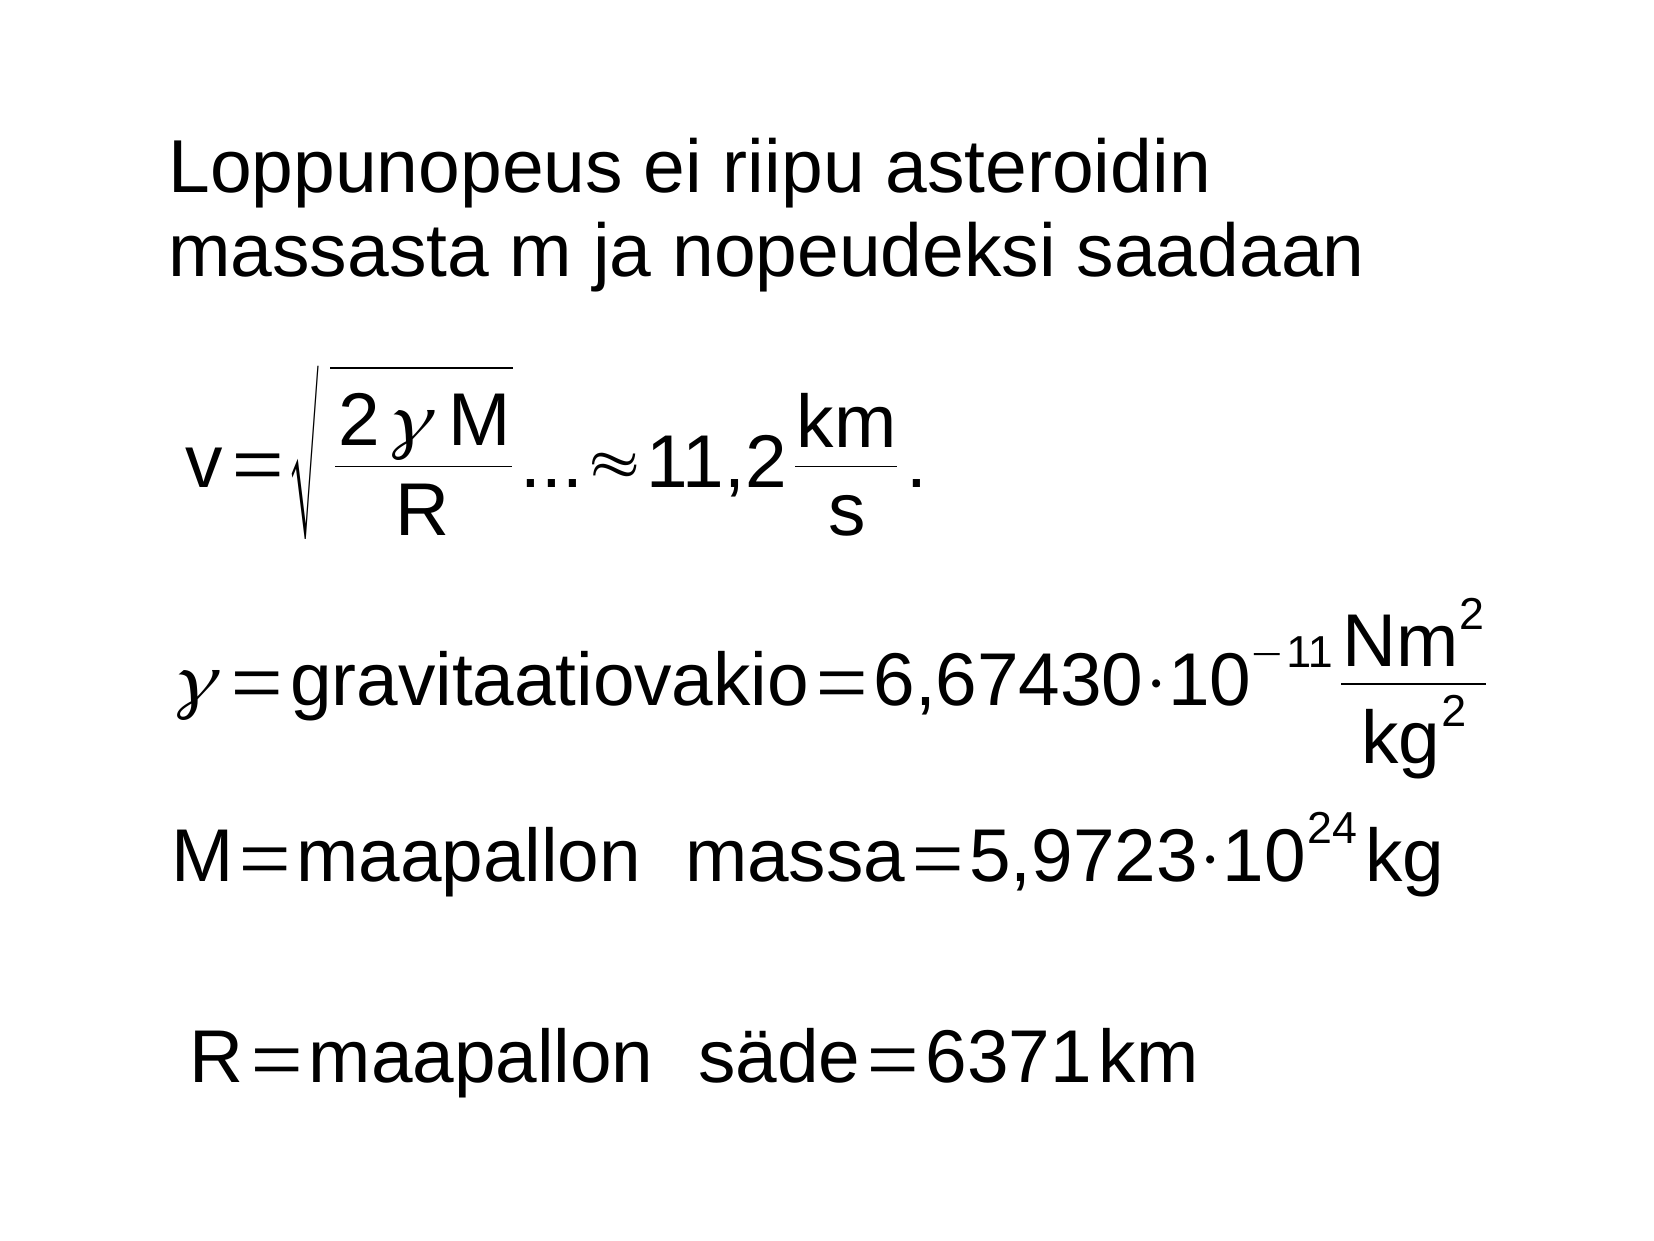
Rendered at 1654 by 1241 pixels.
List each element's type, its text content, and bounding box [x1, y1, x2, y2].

chart [165, 803, 1450, 897]
text_box Loppunopeus ei riipu asteroidin massasta m ja nopeudeksi saadaan [153, 118, 1381, 970]
chart [183, 1014, 1205, 1099]
chart [177, 362, 933, 552]
chart [165, 588, 1493, 780]
